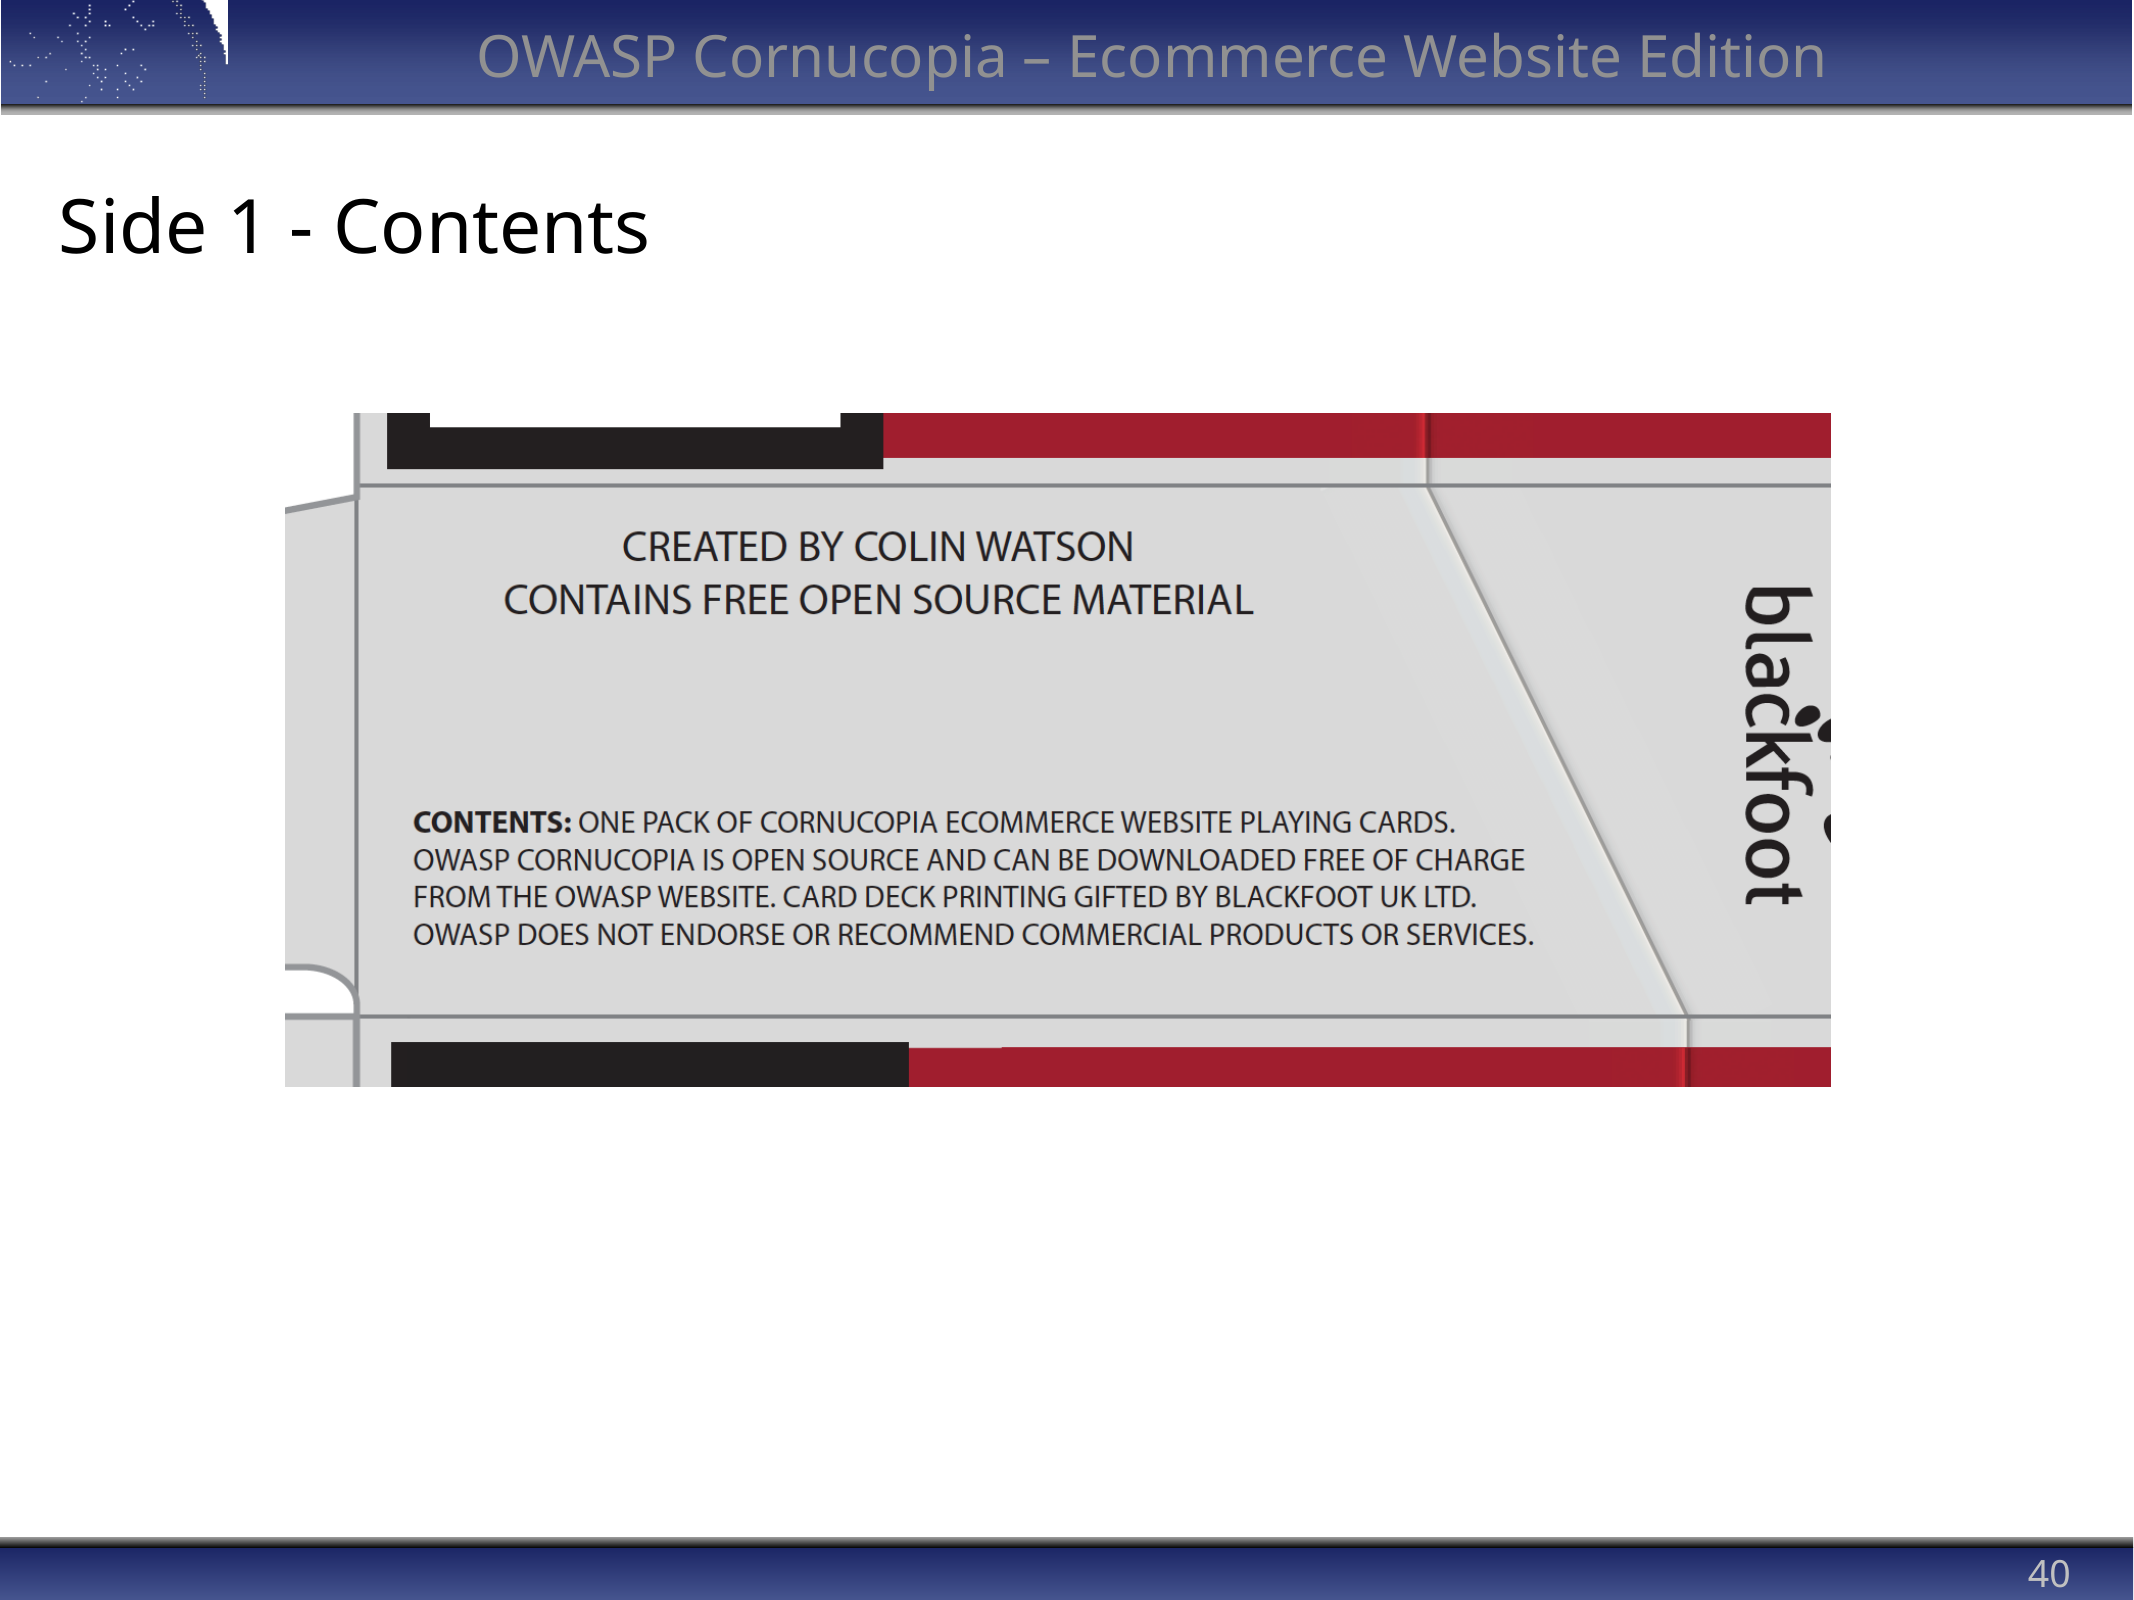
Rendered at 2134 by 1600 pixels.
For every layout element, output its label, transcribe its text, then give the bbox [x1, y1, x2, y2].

title Side 1 - Contents [58, 124, 2126, 325]
picture [285, 413, 1831, 1087]
